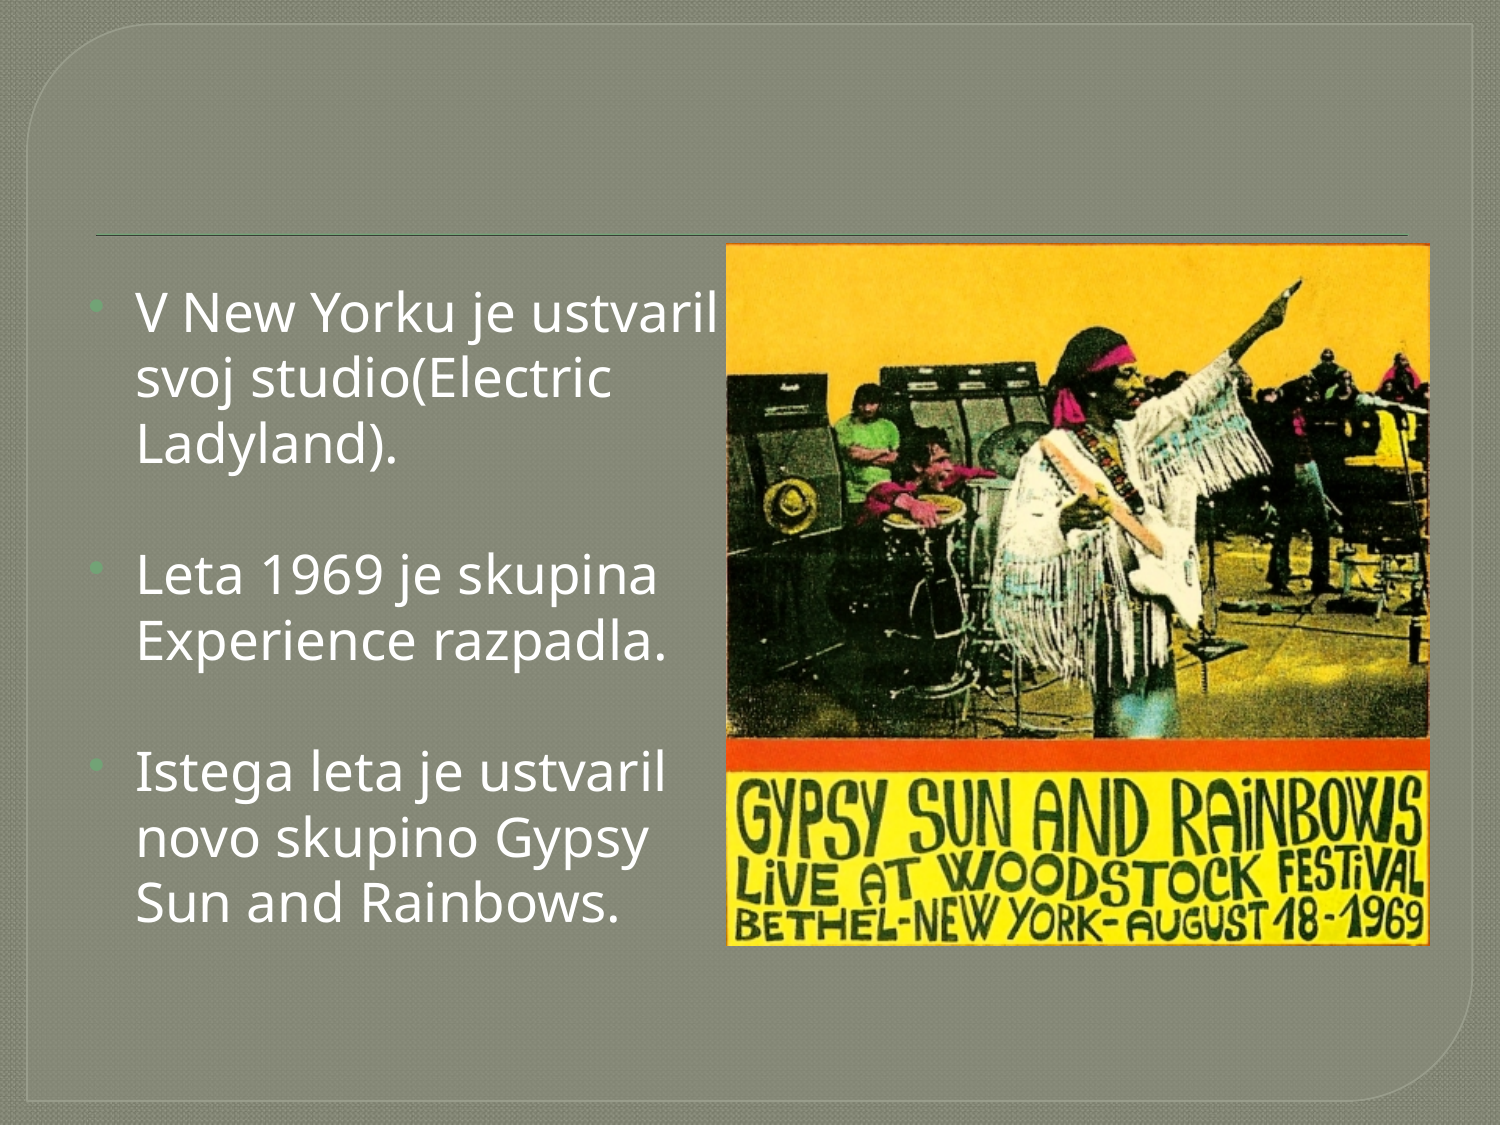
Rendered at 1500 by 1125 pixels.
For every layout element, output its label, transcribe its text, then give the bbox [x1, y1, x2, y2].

picture [0, 0, 1500, 1125]
list V New Yorku je ustvaril svoj studio(Electric Ladyland). Leta 1969 je skupina Experience razpadla. Istega leta je ustvaril novo skupino Gypsy Sun and Rainbows. [75, 270, 738, 1013]
